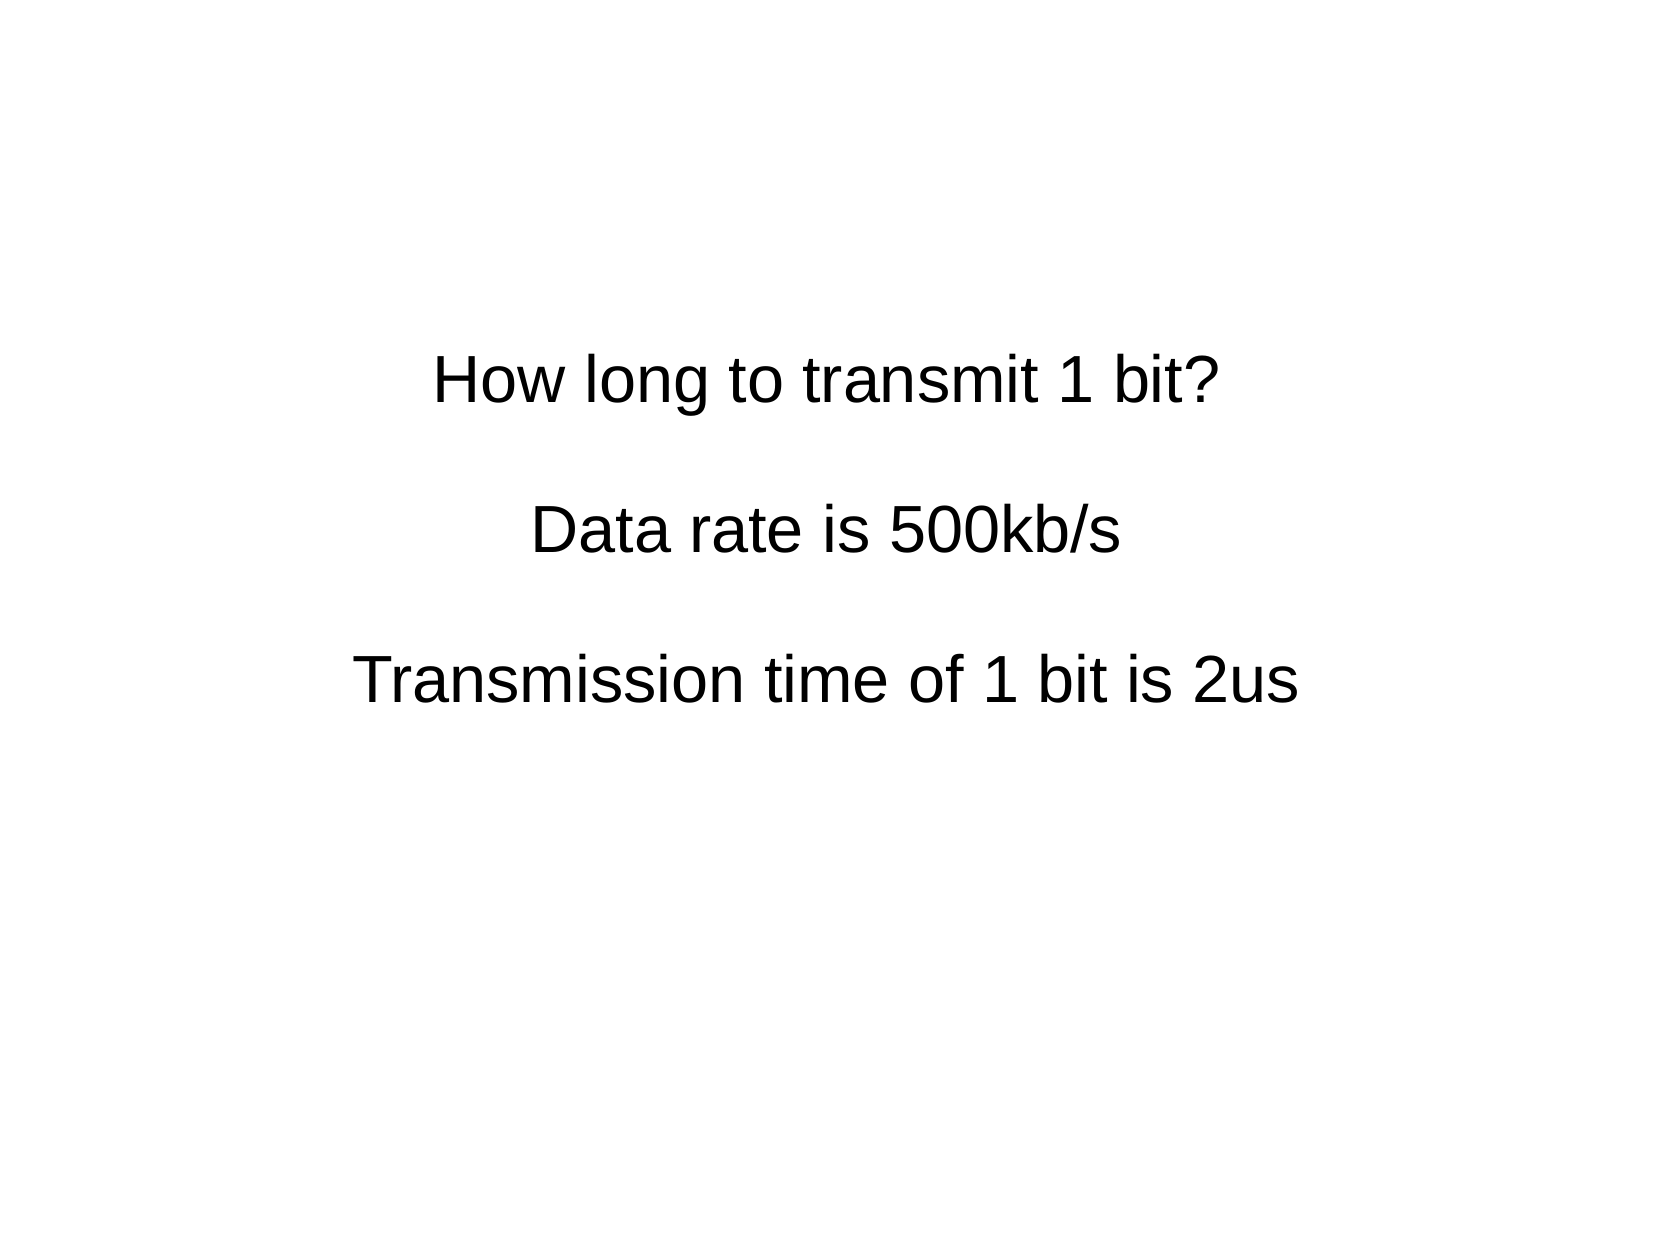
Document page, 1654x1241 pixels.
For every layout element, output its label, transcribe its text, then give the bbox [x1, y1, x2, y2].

subtitle How long to transmit 1 bit? Data rate is 500kb/s Transmission time of 1 bit is 2us [82, 49, 1571, 1010]
